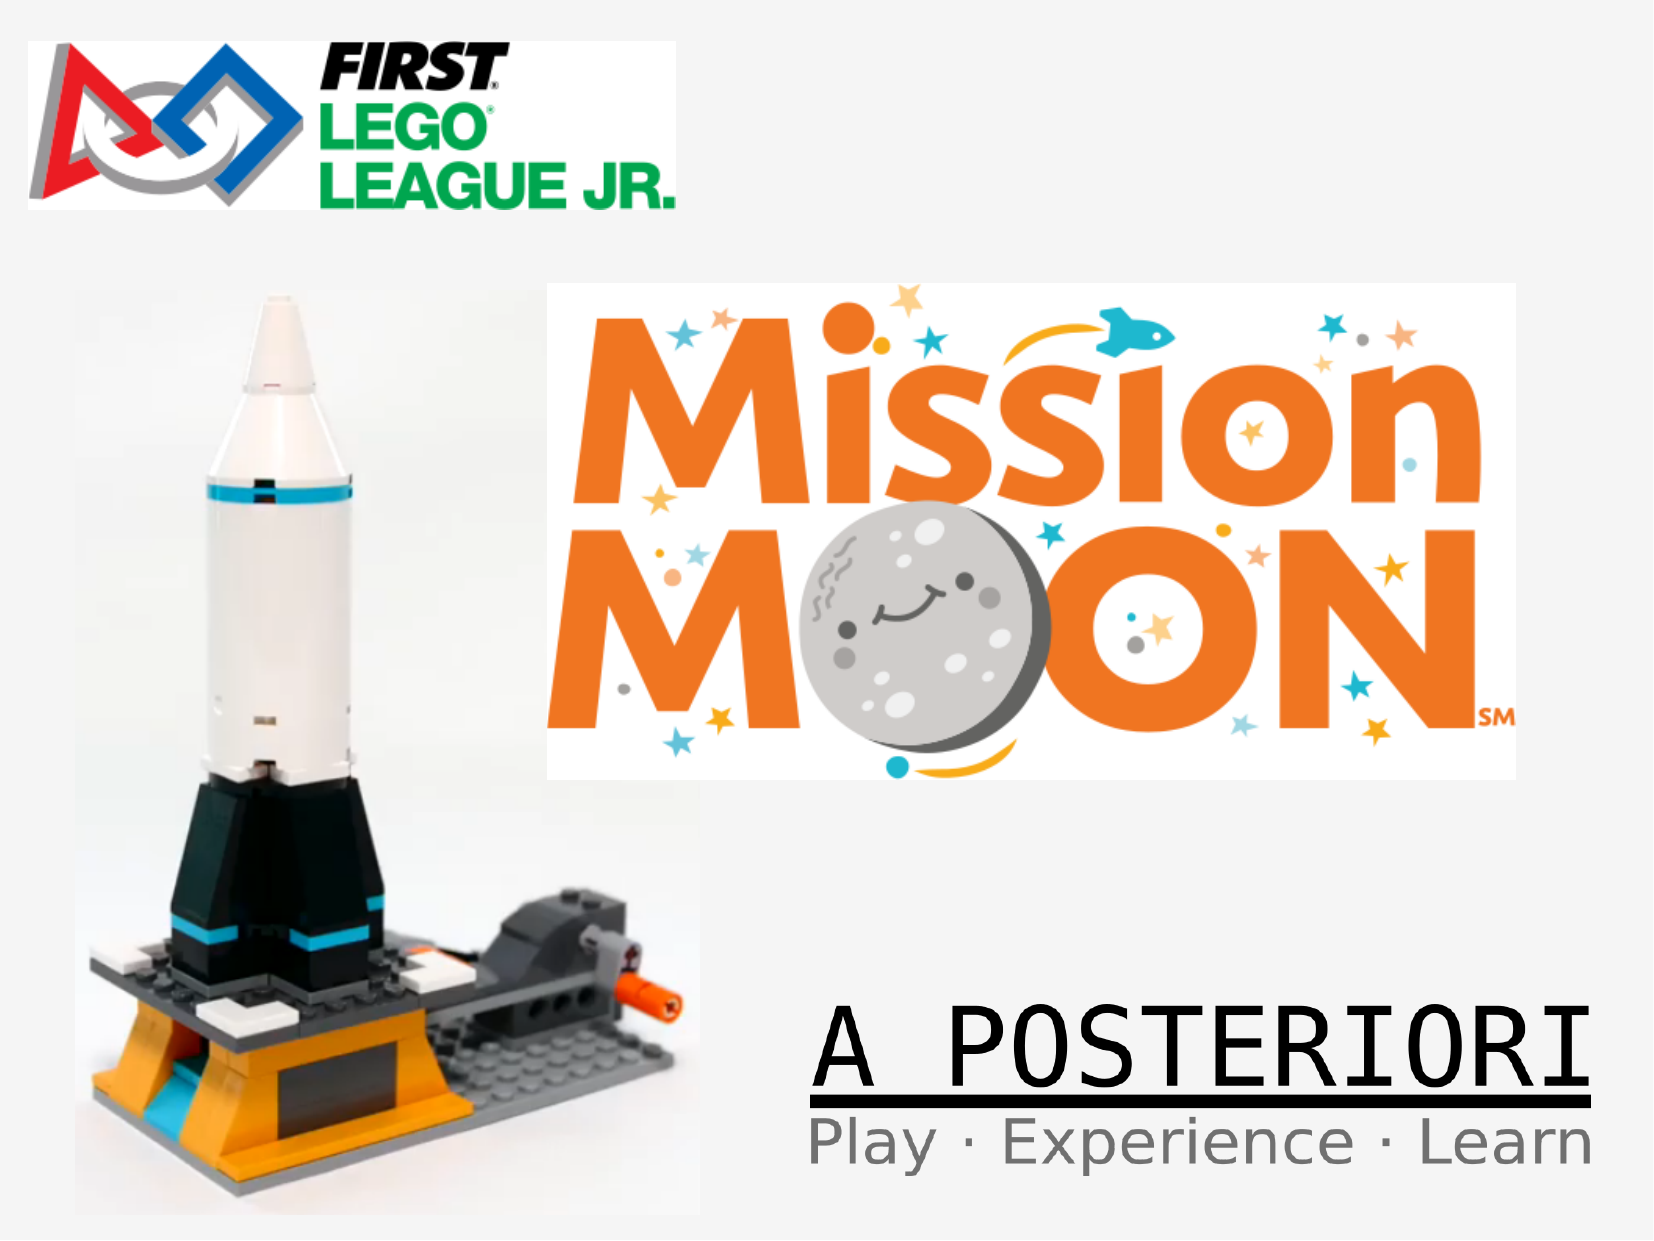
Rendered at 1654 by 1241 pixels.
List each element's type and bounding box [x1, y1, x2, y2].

picture [28, 41, 676, 211]
picture [810, 1004, 1591, 1176]
picture [75, 283, 1516, 1216]
